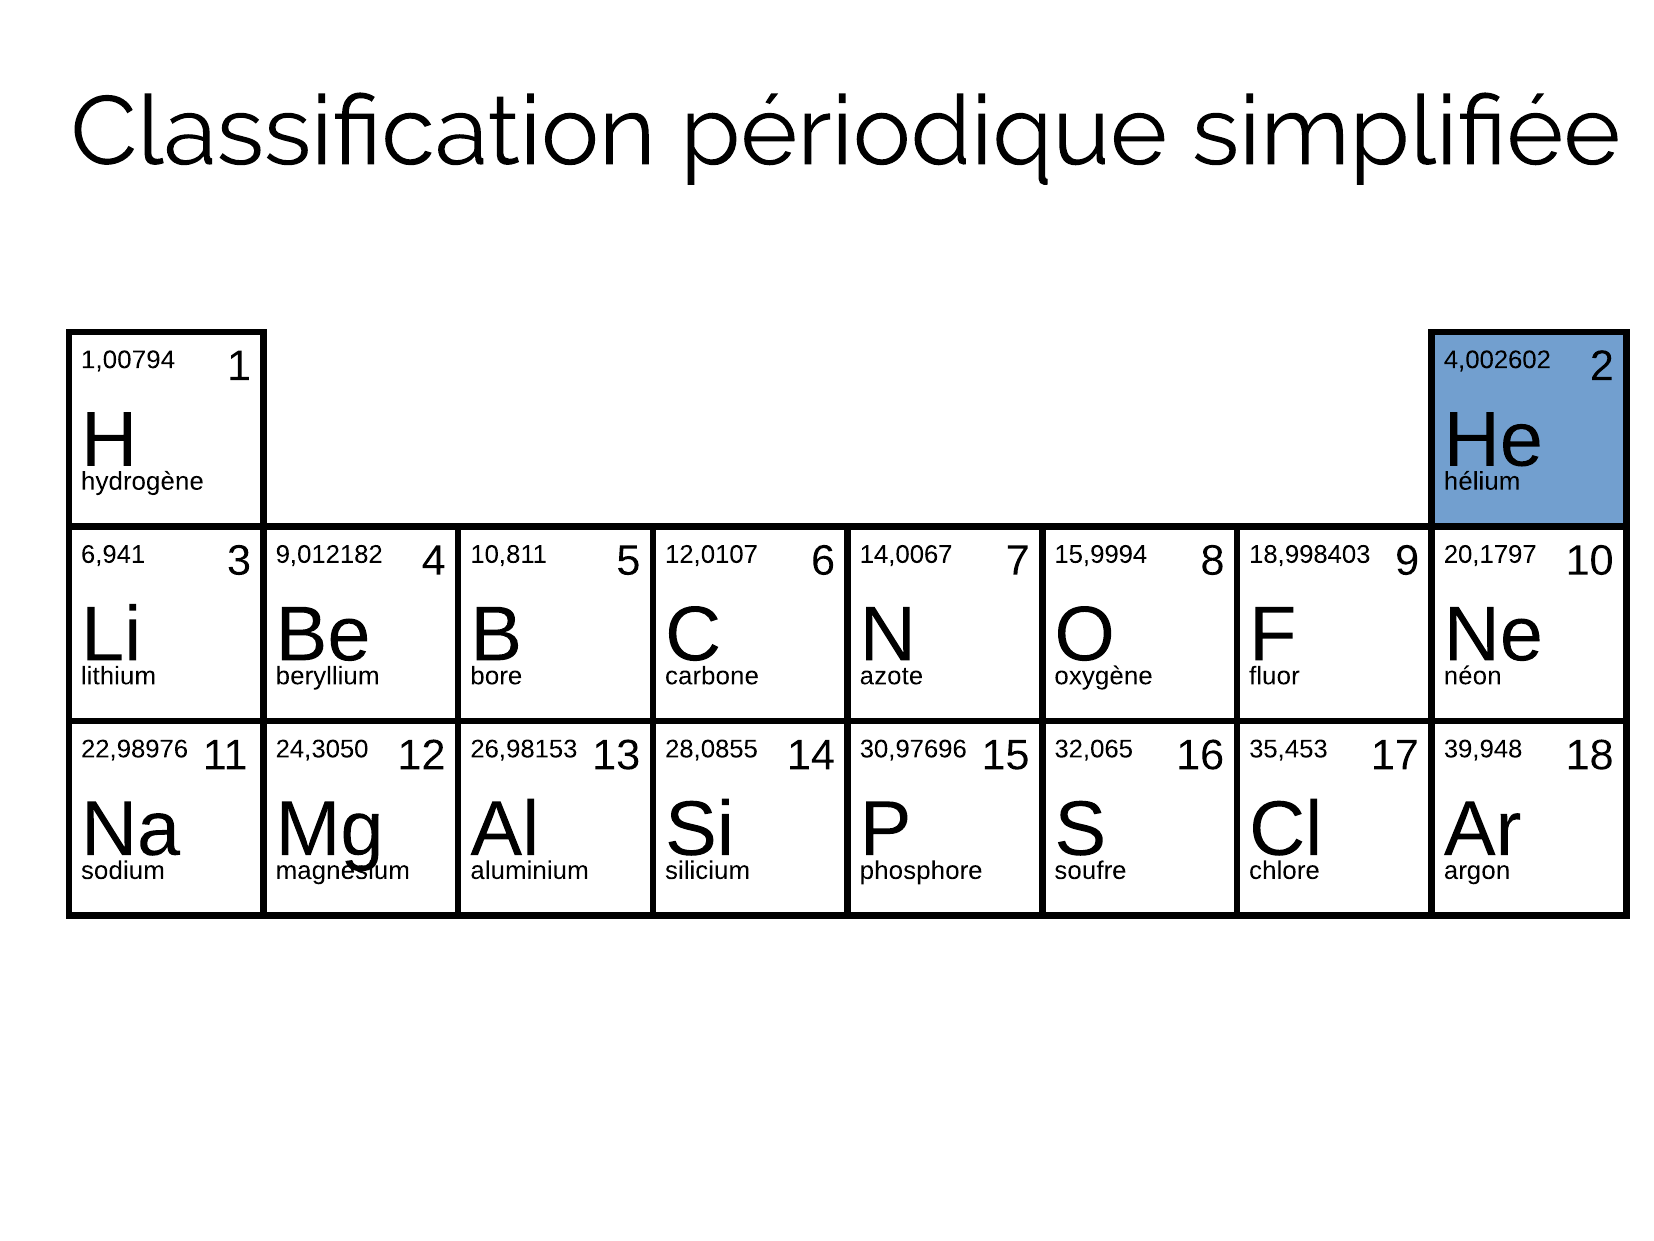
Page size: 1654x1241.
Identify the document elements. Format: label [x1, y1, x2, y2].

text_box [1435, 335, 1623, 523]
text_box [851, 530, 1039, 718]
text_box [856, 112, 907, 166]
text_box [656, 530, 844, 718]
text_box [1113, 112, 1165, 166]
text_box [1246, 113, 1254, 165]
text_box [1046, 724, 1234, 912]
text_box [687, 112, 737, 185]
text_box [1240, 530, 1428, 718]
text_box [1531, 93, 1545, 105]
text_box [1443, 93, 1451, 104]
text_box [1046, 530, 1234, 718]
text_box [489, 96, 520, 165]
text_box [765, 93, 779, 105]
text_box [318, 113, 326, 165]
text_box [335, 92, 375, 165]
text_box [1460, 92, 1500, 165]
text_box [72, 335, 260, 523]
text_box [1567, 112, 1618, 166]
text_box [461, 724, 650, 912]
text_box [1240, 724, 1428, 912]
text_box [219, 112, 261, 166]
text_box [804, 113, 831, 165]
text_box [744, 112, 795, 166]
text_box [606, 112, 649, 165]
text_box [461, 530, 650, 718]
text_box [1510, 112, 1561, 166]
text_box [72, 724, 260, 912]
text_box [267, 724, 455, 912]
text_box [318, 93, 326, 104]
text_box [527, 93, 534, 104]
text_box [914, 93, 966, 166]
text_box [527, 113, 534, 165]
text_box [267, 530, 455, 718]
text_box [1443, 113, 1451, 165]
text_box [72, 530, 260, 718]
text_box [266, 112, 308, 166]
text_box [144, 93, 164, 165]
text_box [851, 724, 1039, 912]
text_box [1194, 112, 1236, 166]
text_box [838, 113, 846, 165]
text_box [656, 724, 844, 912]
text_box [438, 112, 484, 166]
text_box [385, 112, 432, 166]
text_box [996, 112, 1048, 185]
text_box [1267, 112, 1344, 165]
text_box [166, 112, 213, 166]
text_box [978, 113, 986, 165]
text_box [1059, 113, 1105, 166]
text_box [1435, 530, 1623, 718]
text_box [1417, 93, 1437, 165]
text_box [544, 112, 596, 166]
text_box [838, 93, 846, 104]
text_box [74, 94, 135, 165]
text_box [1435, 724, 1623, 912]
text_box [1246, 93, 1254, 104]
text_box [1356, 112, 1406, 185]
text_box [978, 93, 986, 104]
